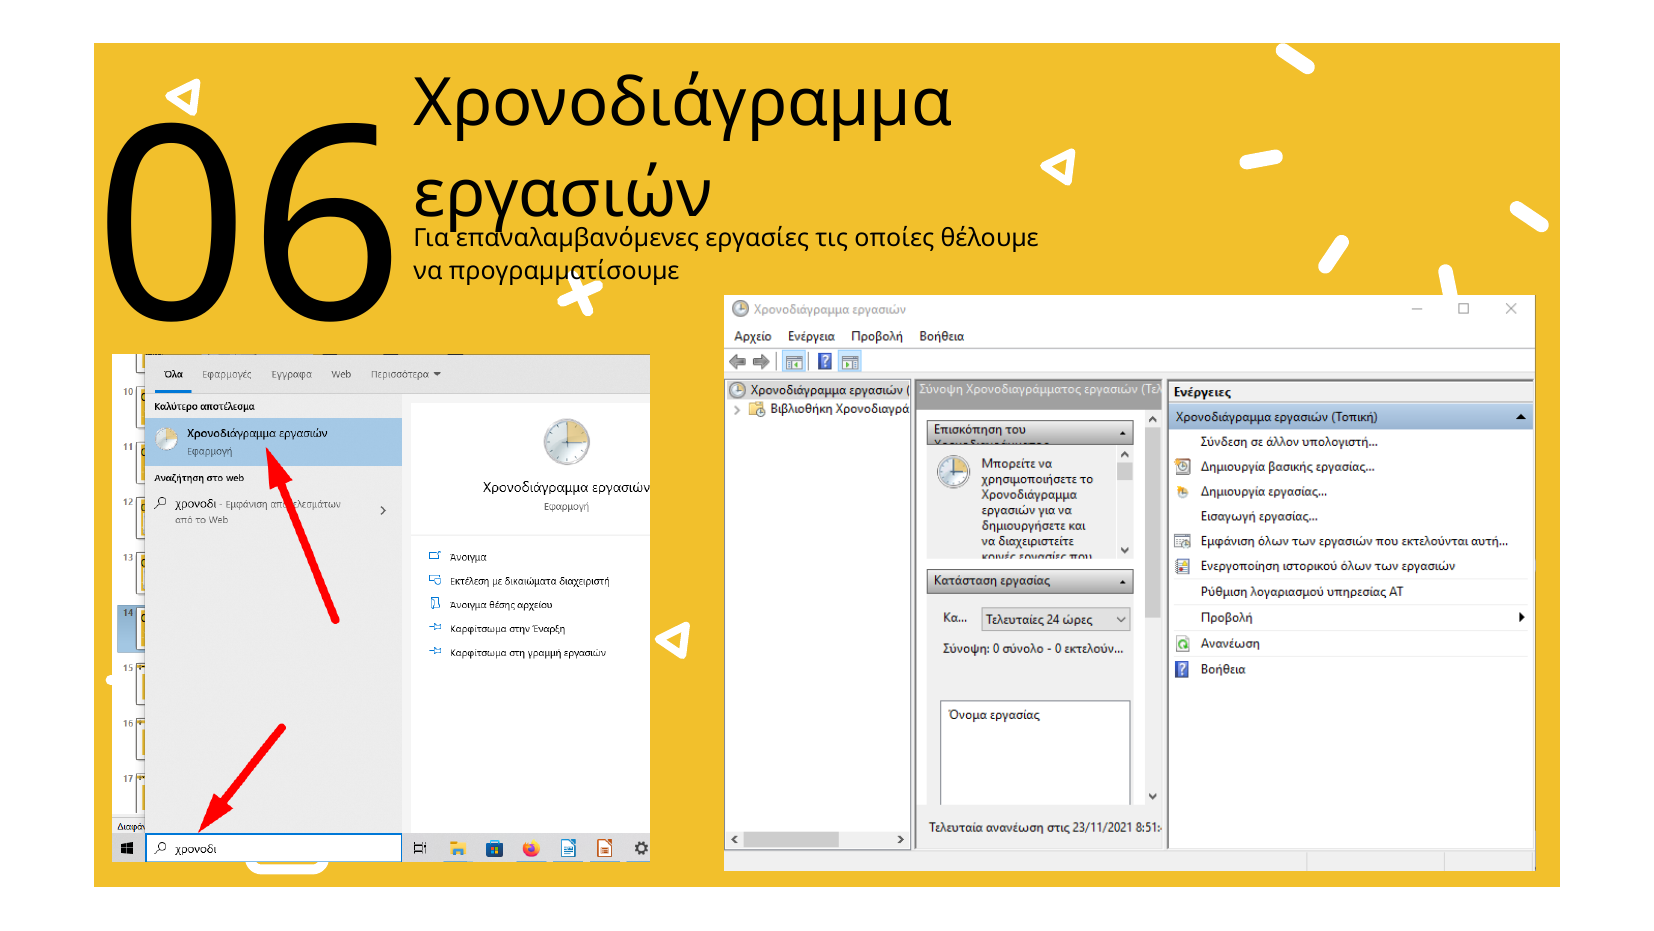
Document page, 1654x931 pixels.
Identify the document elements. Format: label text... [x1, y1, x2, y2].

picture [112, 354, 650, 863]
title 06 [94, 29, 440, 399]
text_box Για επαναλαμβανόμενες εργασίες τις οποίες θέλουμε να προγραμματίσουμε [440, 202, 1074, 305]
title Χρονοδιάγραμμα εργασιών [440, 54, 1270, 236]
picture [724, 295, 1536, 871]
